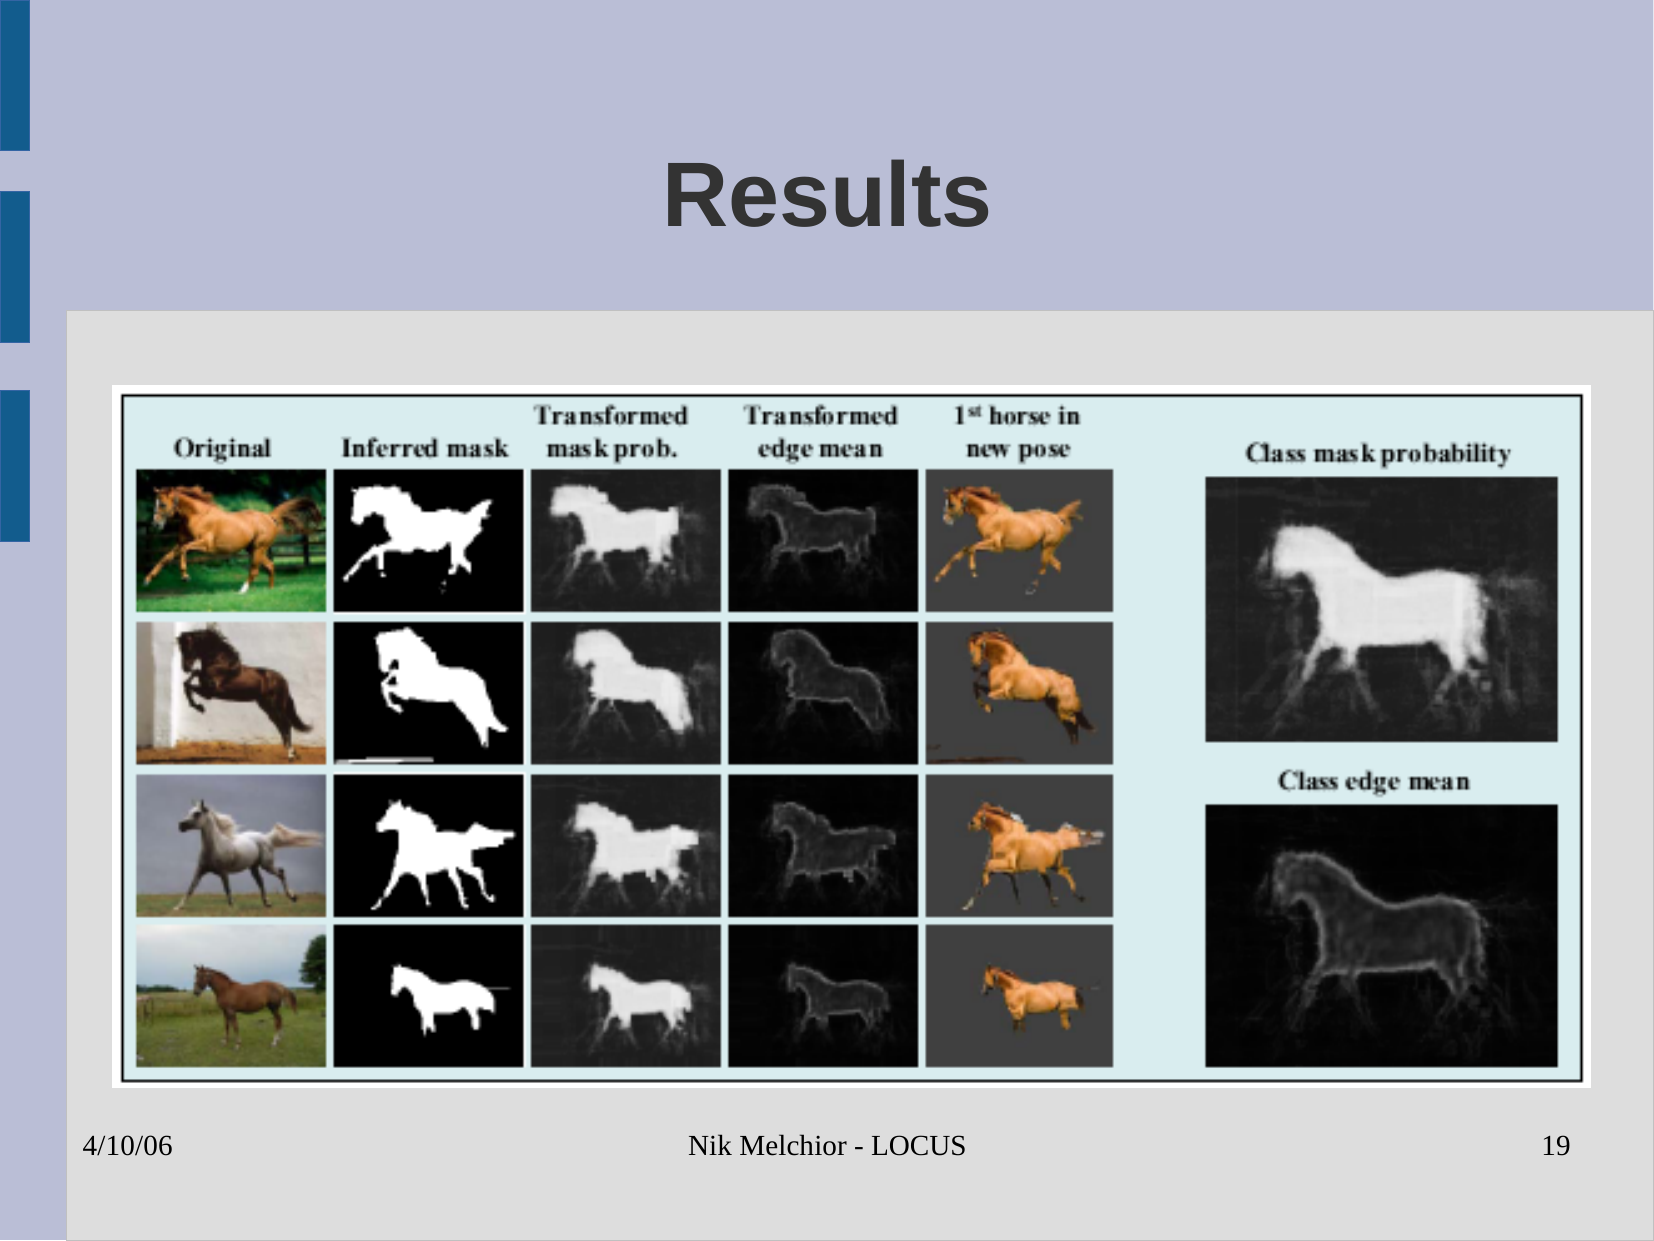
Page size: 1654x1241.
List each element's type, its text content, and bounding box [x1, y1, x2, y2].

picture [112, 385, 1591, 1088]
title Results [121, 91, 1534, 299]
